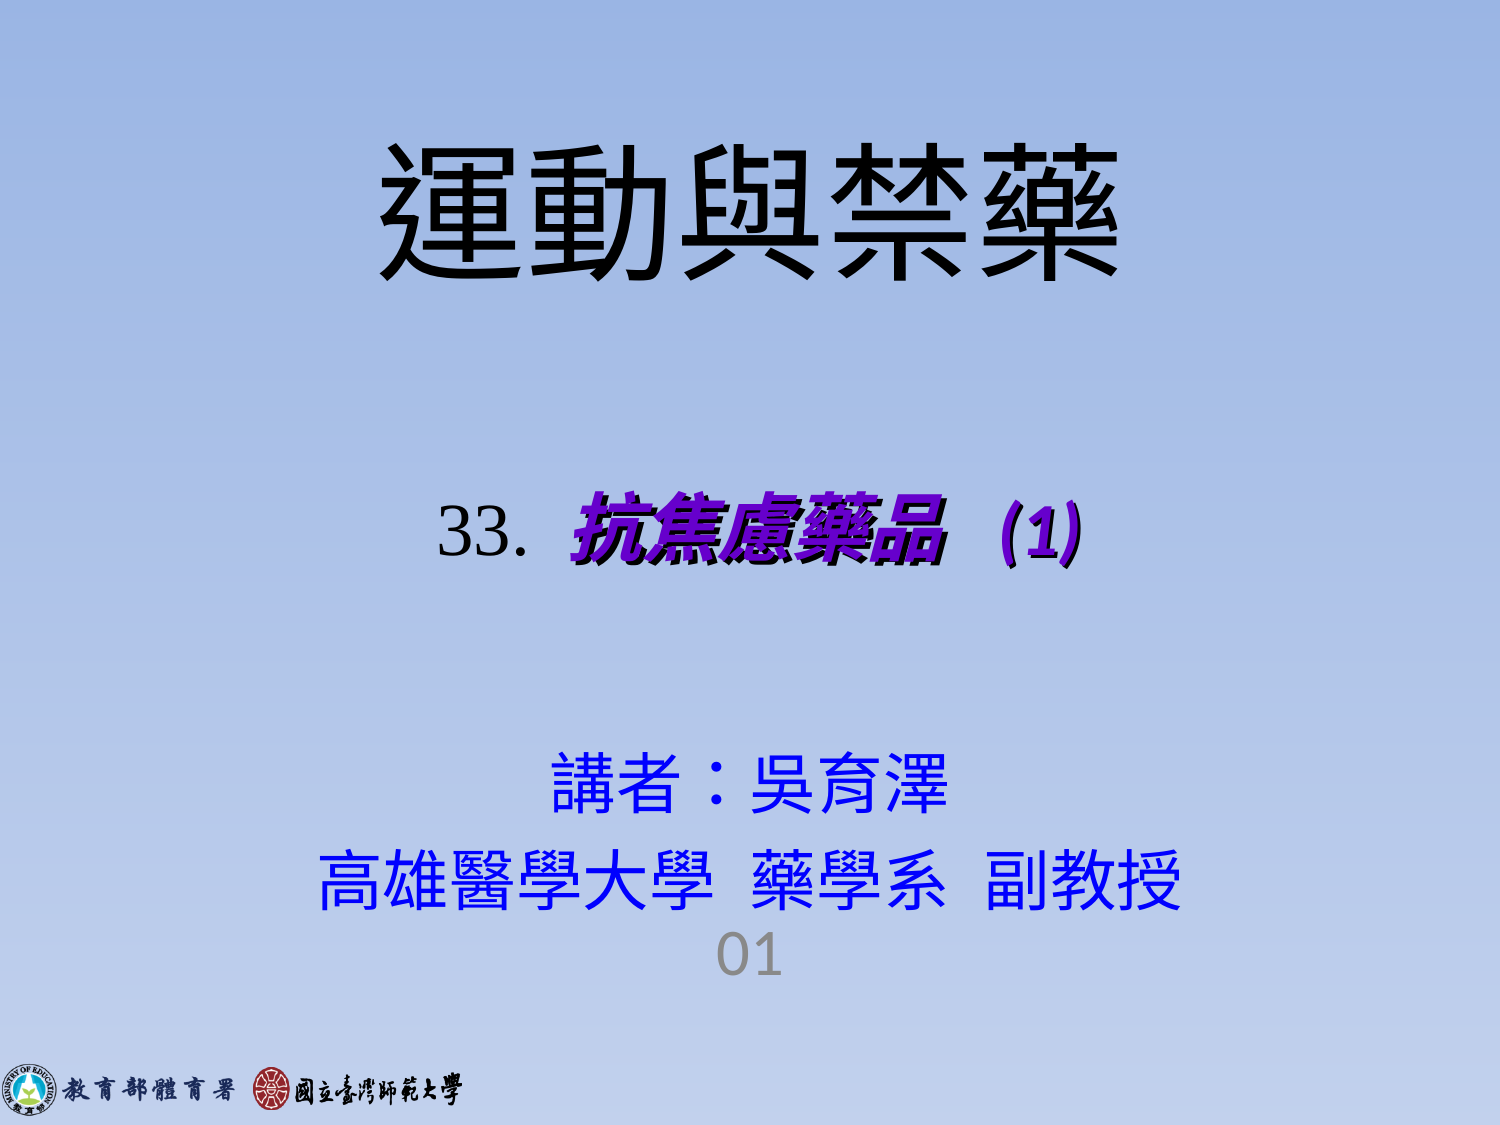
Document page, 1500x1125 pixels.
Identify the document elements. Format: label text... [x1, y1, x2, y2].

picture [0, 1051, 243, 1125]
title 運動與禁藥 [112, 89, 1388, 331]
subtitle 講者：吳育澤 高雄醫學大學 藥學系 副教授 [225, 734, 1276, 842]
picture [253, 1067, 462, 1110]
text_box 01 [225, 901, 1276, 1008]
text_box 33. 抗焦慮藥品 (1) [383, 472, 1117, 579]
